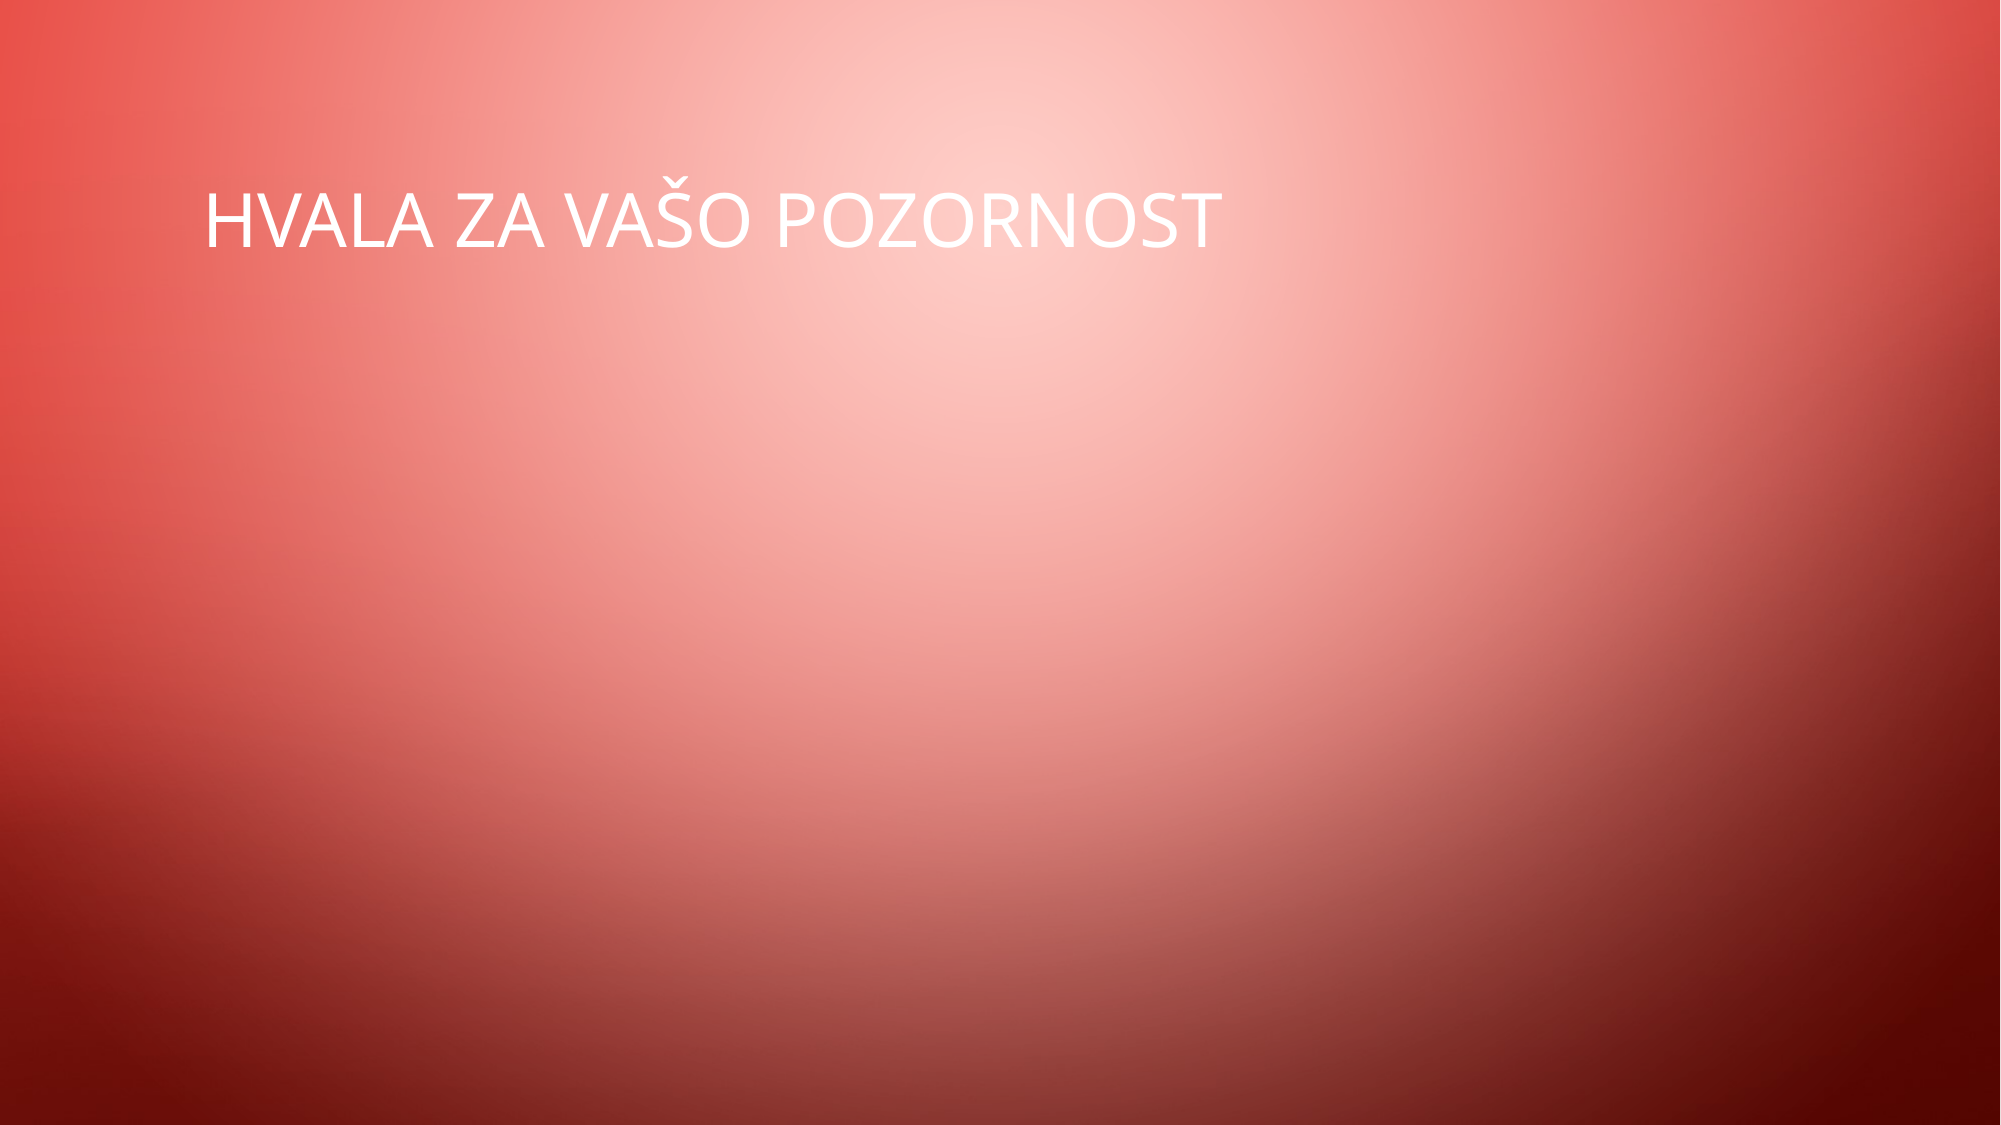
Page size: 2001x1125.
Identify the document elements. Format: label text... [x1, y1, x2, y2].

picture [0, 0, 2001, 1125]
title Hvala za vašo pozornost [187, 101, 1813, 344]
